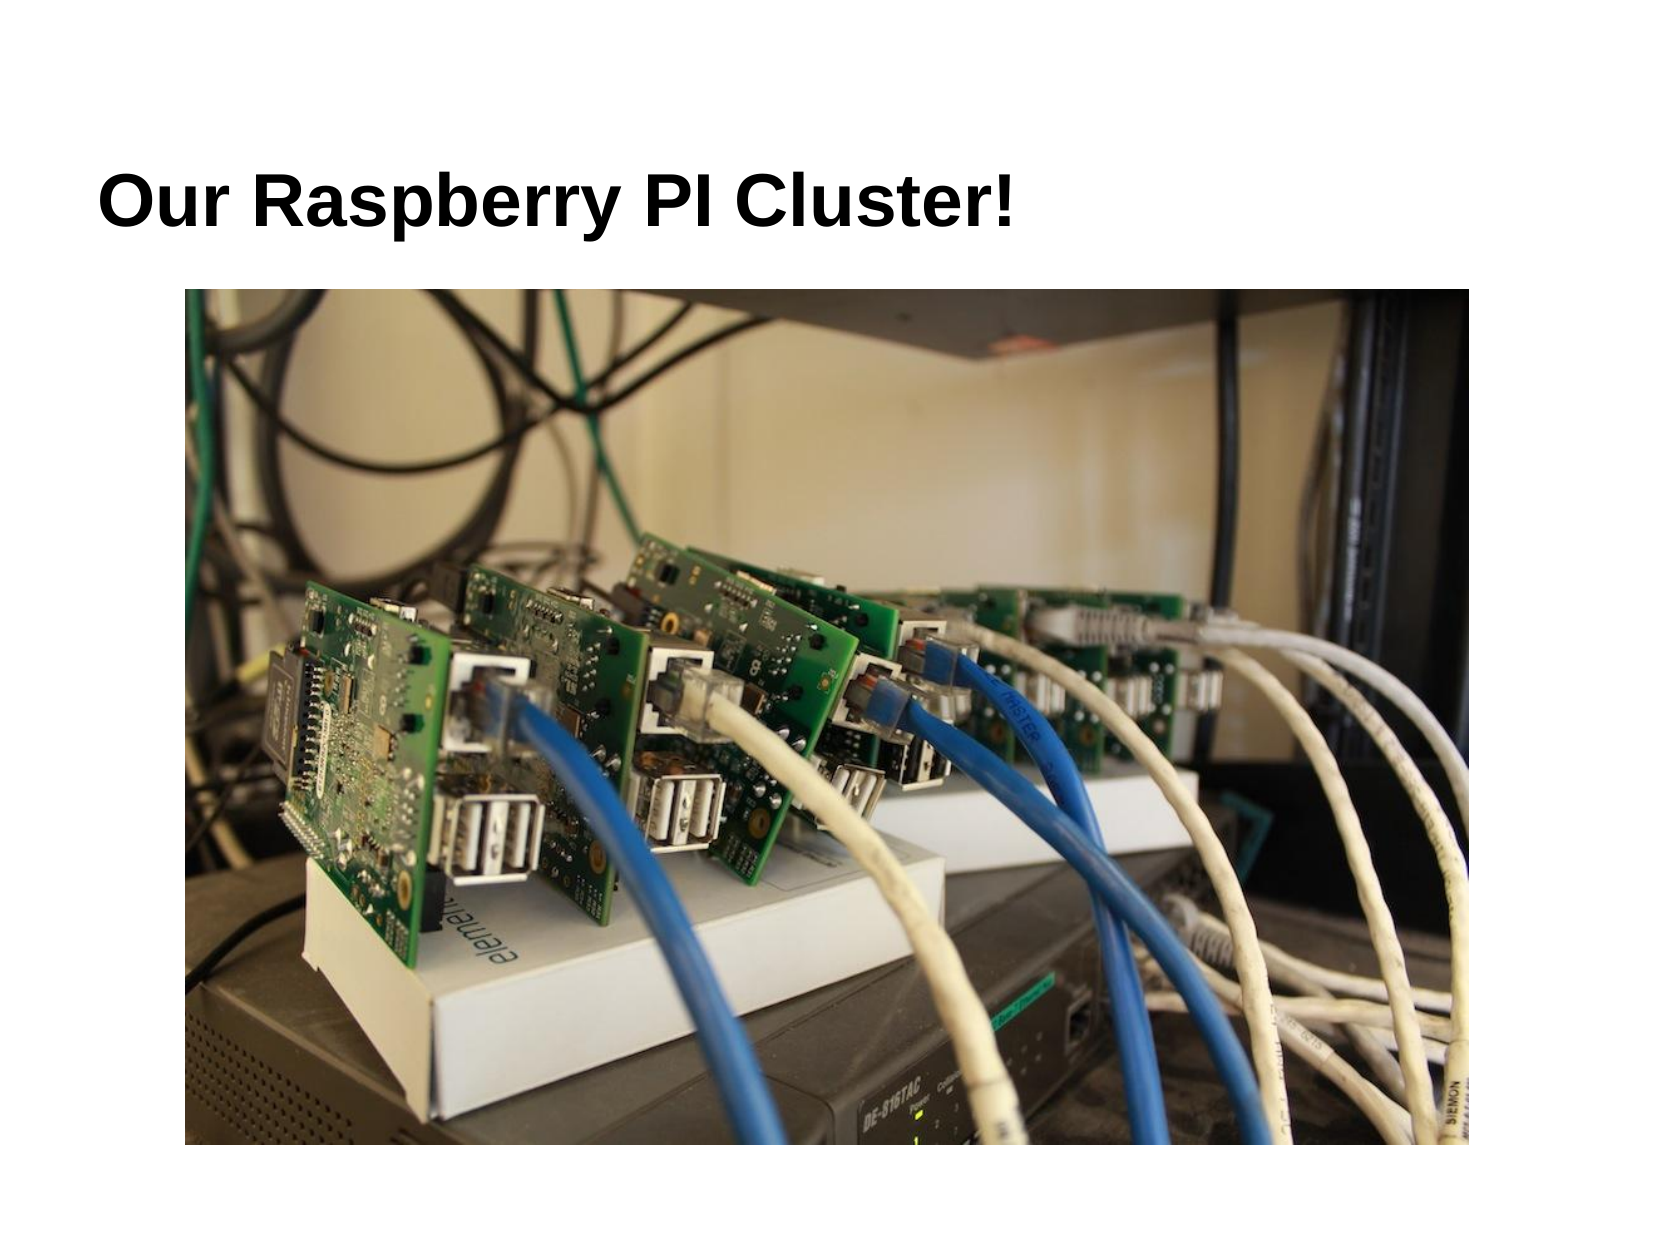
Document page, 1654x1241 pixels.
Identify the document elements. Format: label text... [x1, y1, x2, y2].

picture [185, 289, 1469, 1146]
title Our Raspberry PI Cluster! [82, 49, 1571, 257]
